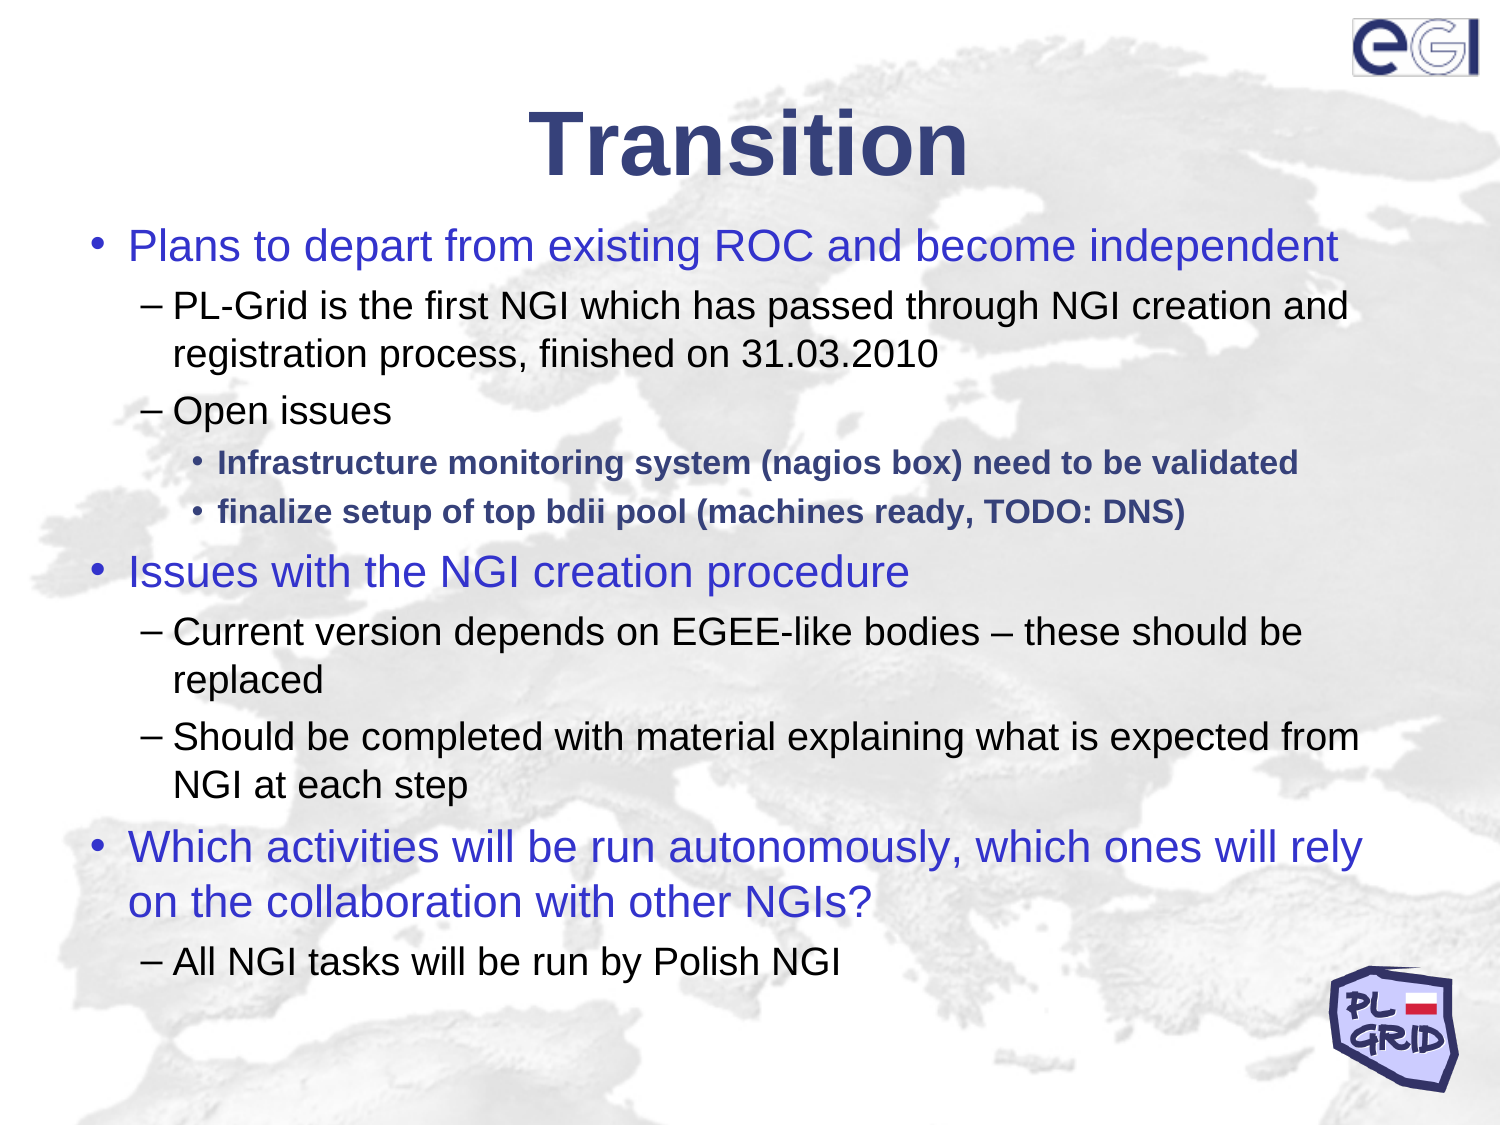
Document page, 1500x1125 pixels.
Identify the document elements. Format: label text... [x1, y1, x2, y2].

list Plans to depart from existing ROC and become independent PL-Grid is the first NGI which has passed through NGI creation and registration process, finished on 31.03.2010 Open issues Infrastructure monitoring system (nagios box) need to be validated finalize setup of top bdii pool (machines ready, TODO: DNS) Issues with the NGI creation procedure Current version depends on EGEE-like bodies – these should be replaced Should be completed with material explaining what is expected from NGI at each step Which activities will be run autonomously, which ones will rely on the collaboration with other NGIs? All NGI tasks will be run by Polish NGI [75, 208, 1426, 1005]
picture [0, 0, 1500, 1125]
title Transition [75, 45, 1426, 208]
